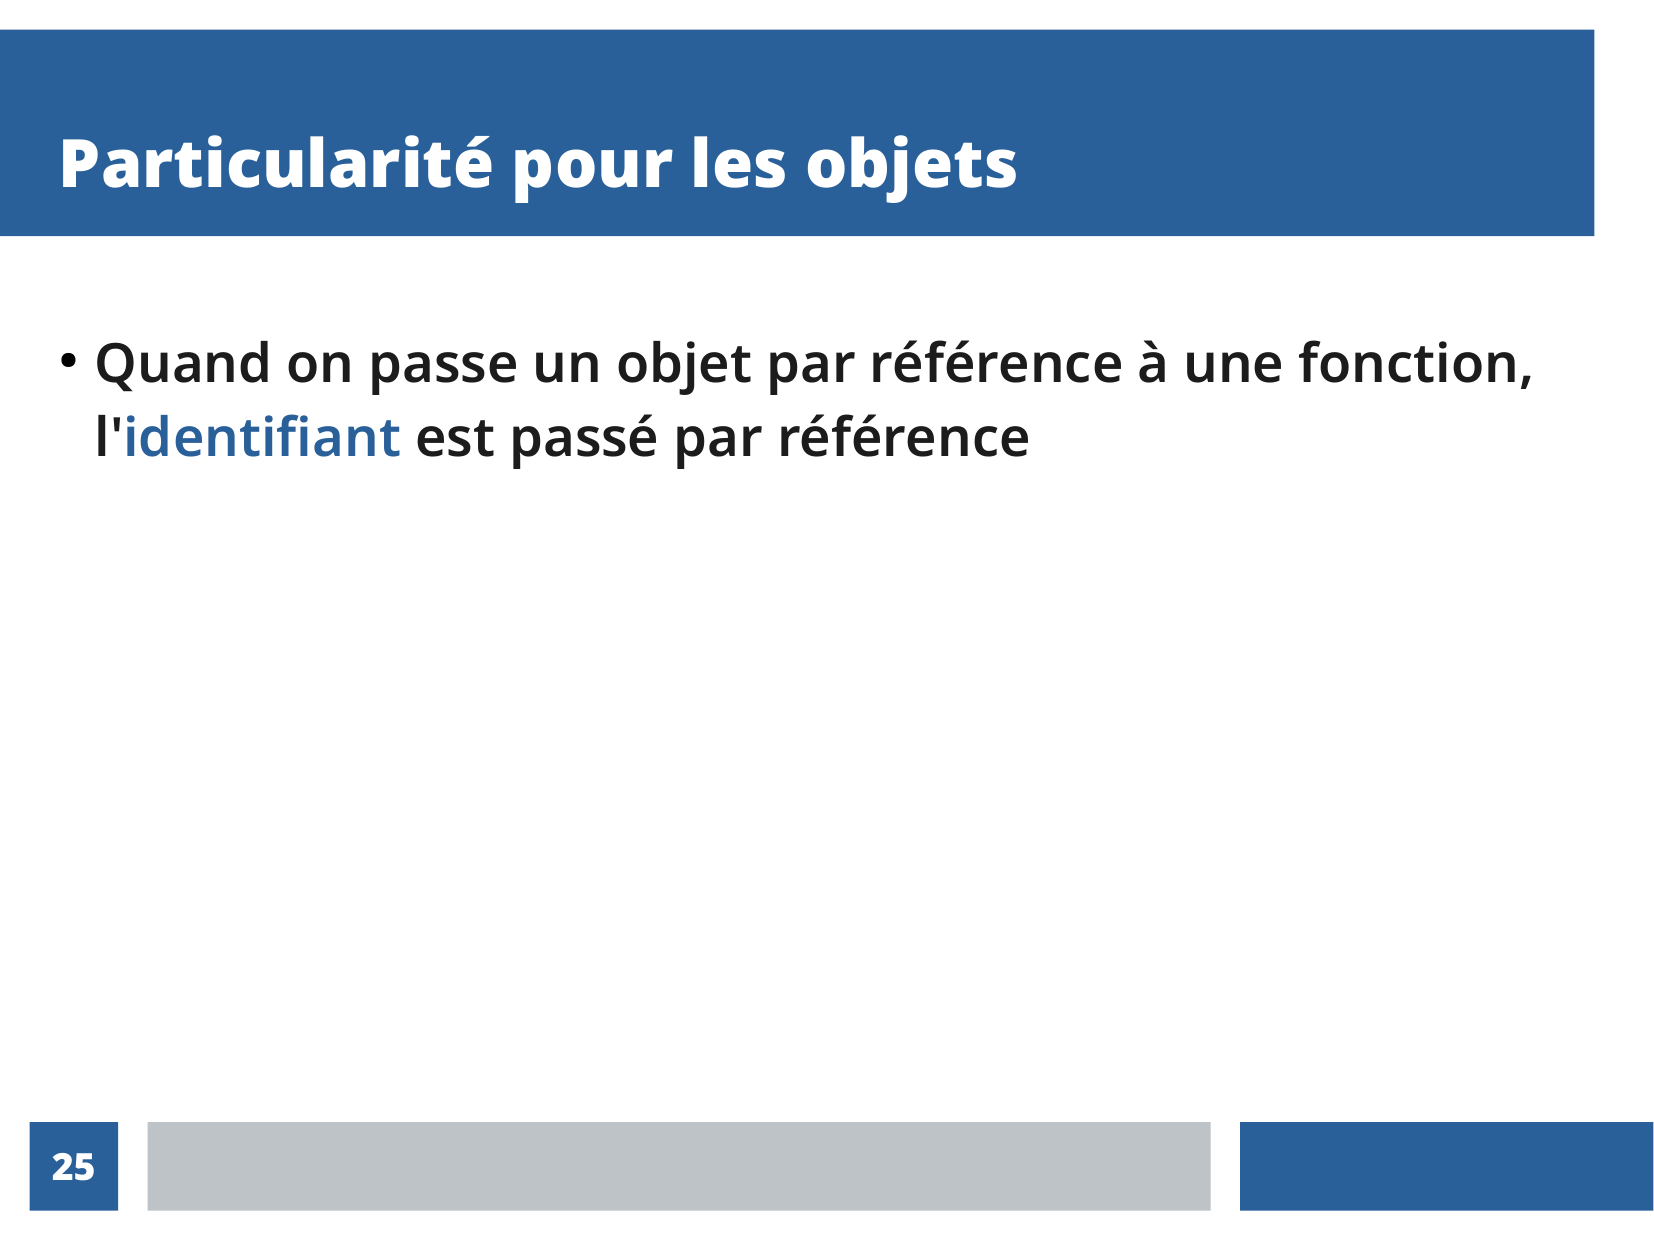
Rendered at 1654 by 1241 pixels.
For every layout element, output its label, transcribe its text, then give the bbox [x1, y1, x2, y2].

title Particularité pour les objets [59, 59, 1595, 207]
list Quand on passe un objet par référence à une fonction, l'identifiant est passé par référence [59, 324, 1565, 485]
